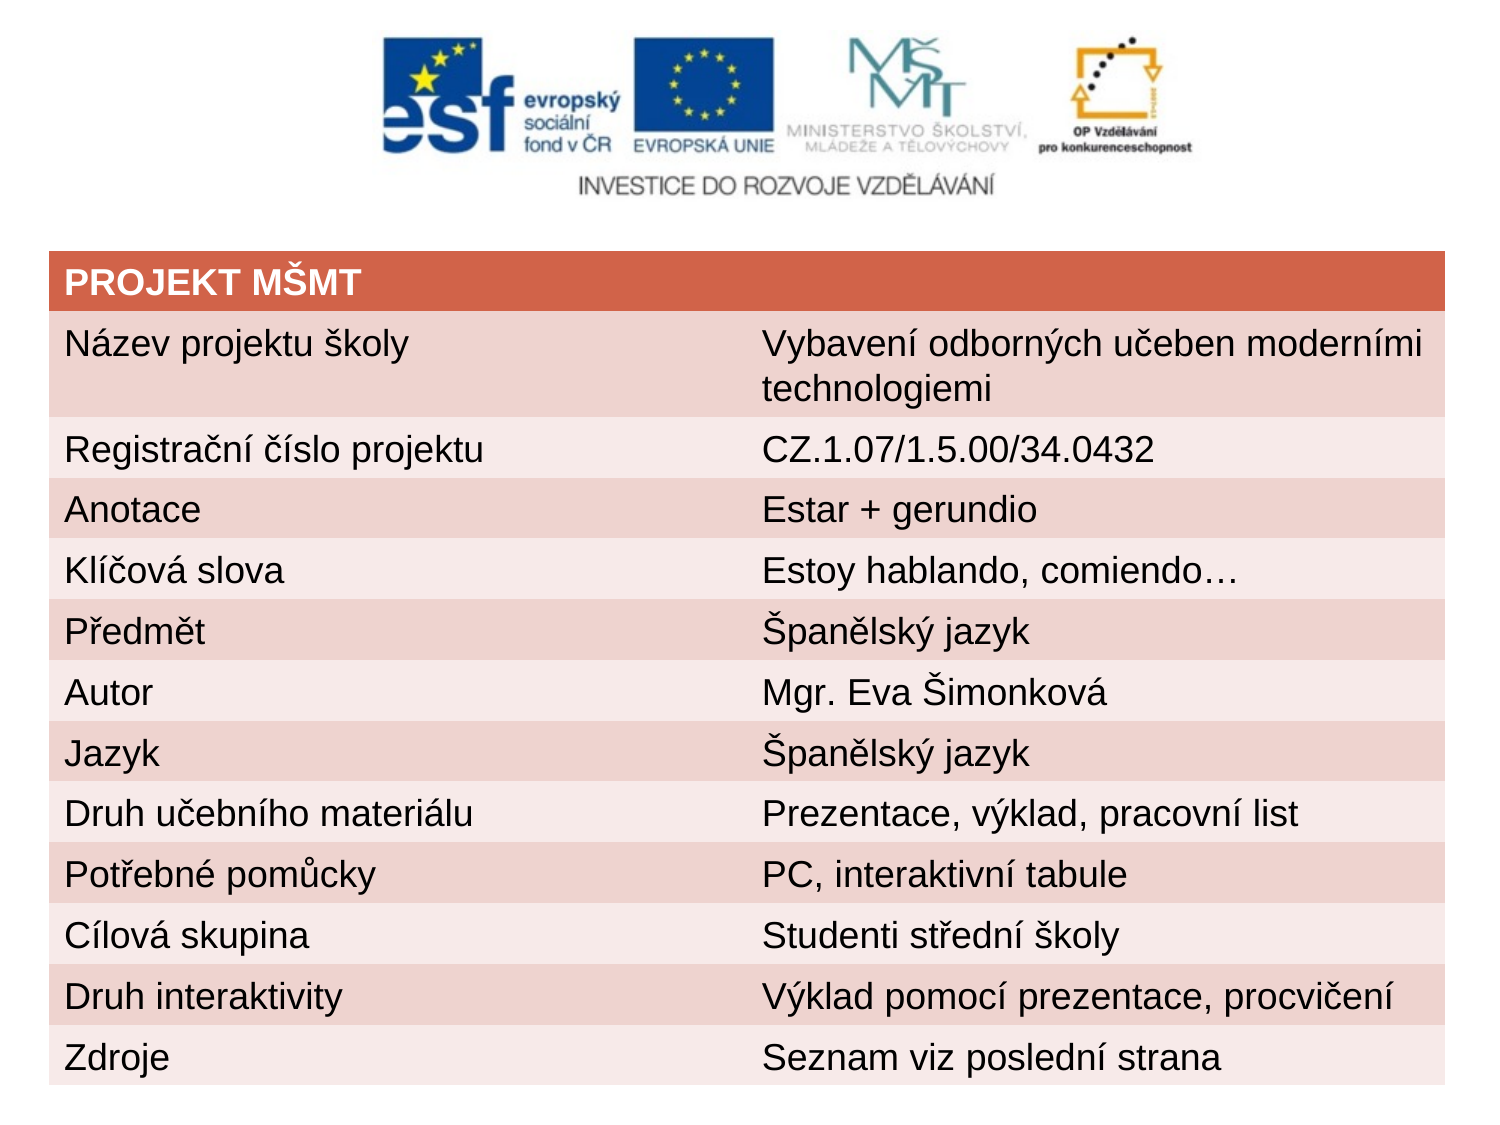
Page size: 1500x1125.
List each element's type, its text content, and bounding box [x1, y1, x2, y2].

picture [372, 30, 1203, 208]
table_cell Španělský jazyk [747, 721, 1445, 781]
table_cell Studenti střední školy [747, 903, 1445, 964]
table_header PROJEKT MŠMT [49, 251, 747, 311]
table_cell Estoy hablando, comiendo… [747, 538, 1445, 599]
table_cell Název projektu školy [49, 311, 747, 417]
table_cell Zdroje [49, 1025, 747, 1085]
table_cell Španělský jazyk [747, 599, 1445, 660]
table_cell Vybavení odborných učeben moderními technologiemi [747, 311, 1445, 417]
table_cell Mgr. Eva Šimonková [747, 660, 1445, 721]
table_cell Jazyk [49, 721, 747, 781]
table_cell Potřebné pomůcky [49, 842, 747, 903]
table_cell Cílová skupina [49, 903, 747, 964]
table_header [747, 251, 1445, 311]
table_cell Registrační číslo projektu [49, 417, 747, 478]
table_cell Druh učebního materiálu [49, 781, 747, 842]
table_cell Výklad pomocí prezentace, procvičení [747, 964, 1445, 1025]
table_cell Autor [49, 660, 747, 721]
table_cell Anotace [49, 478, 747, 538]
table_cell Prezentace, výklad, pracovní list [747, 781, 1445, 842]
table_cell Estar + gerundio [747, 478, 1445, 538]
table_cell Seznam viz poslední strana [747, 1025, 1445, 1085]
table_cell PC, interaktivní tabule [747, 842, 1445, 903]
table_cell CZ.1.07/1.5.00/34.0432 [747, 417, 1445, 478]
table_cell Předmět [49, 599, 747, 660]
table_cell Druh interaktivity [49, 964, 747, 1025]
table_cell Klíčová slova [49, 538, 747, 599]
